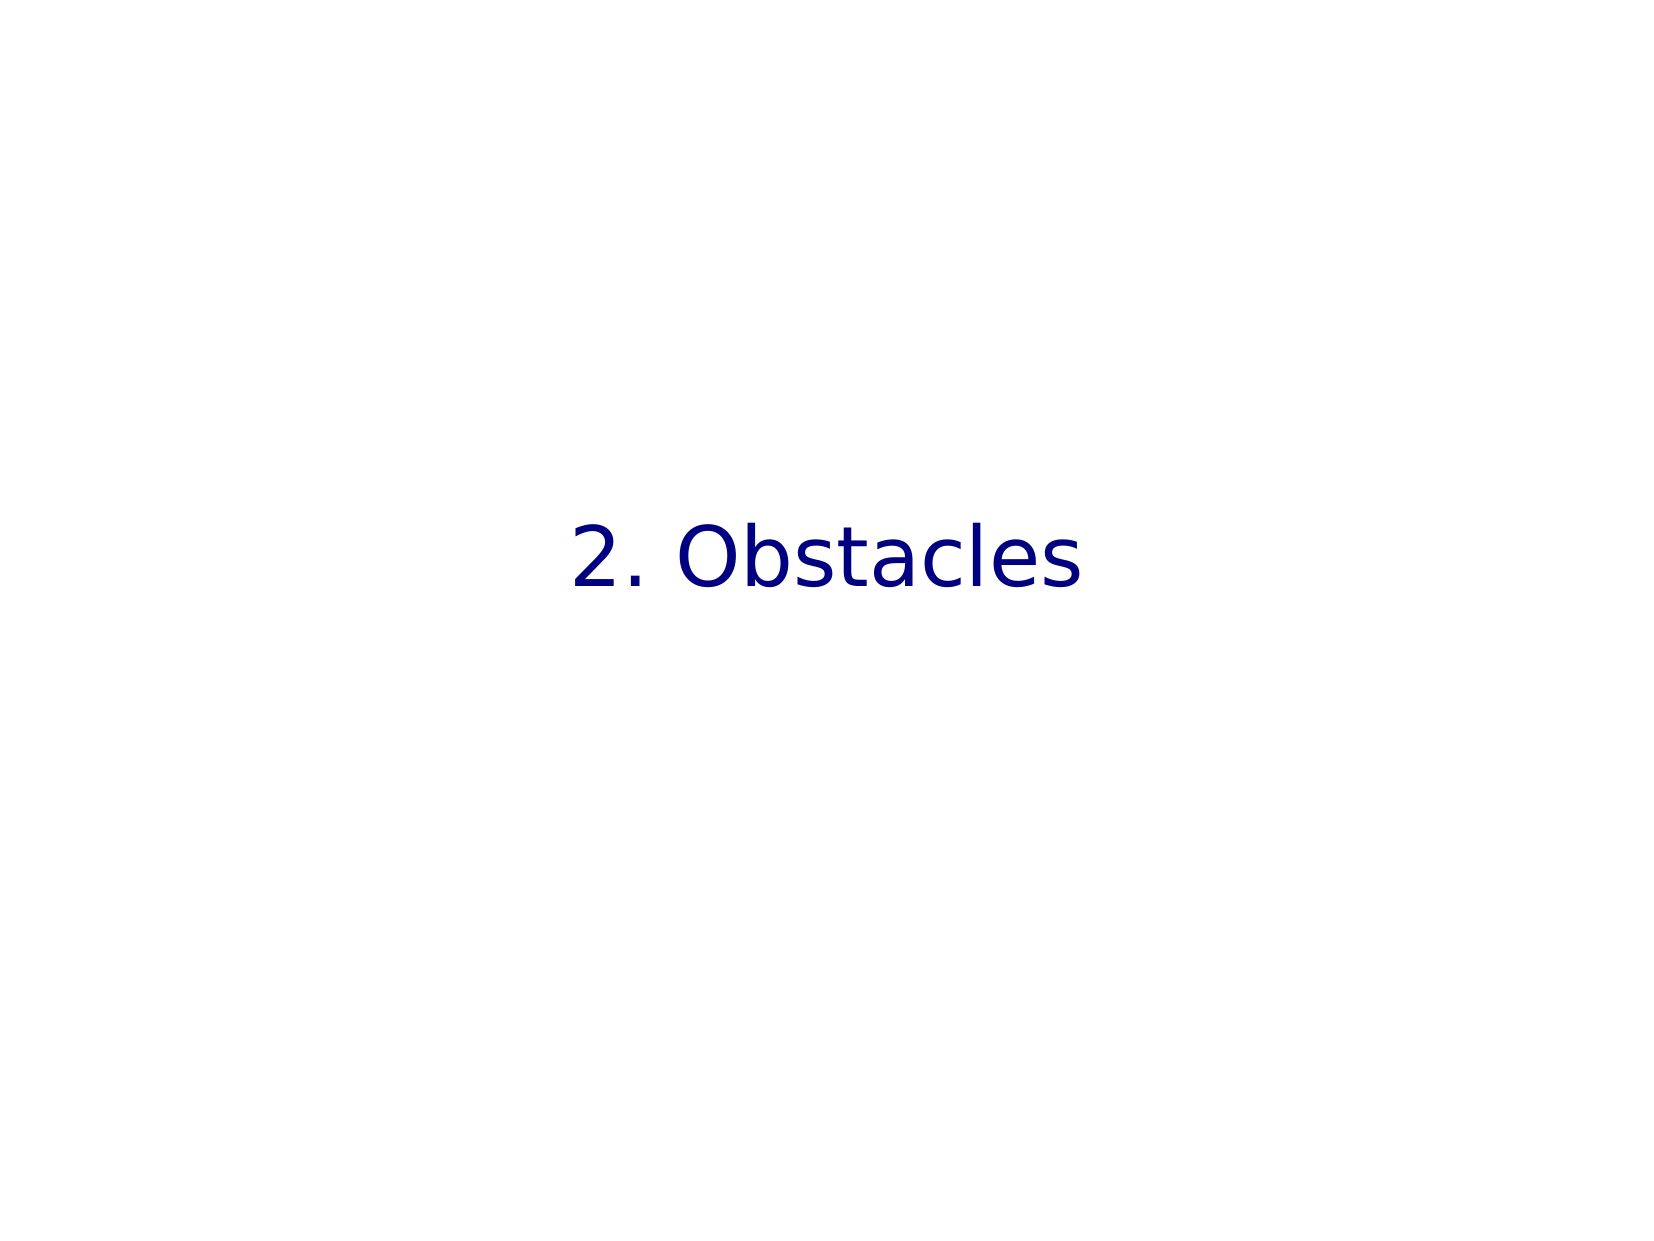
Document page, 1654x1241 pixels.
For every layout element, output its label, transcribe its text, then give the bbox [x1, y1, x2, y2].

text_box 2. Obstacles [0, 501, 1654, 709]
